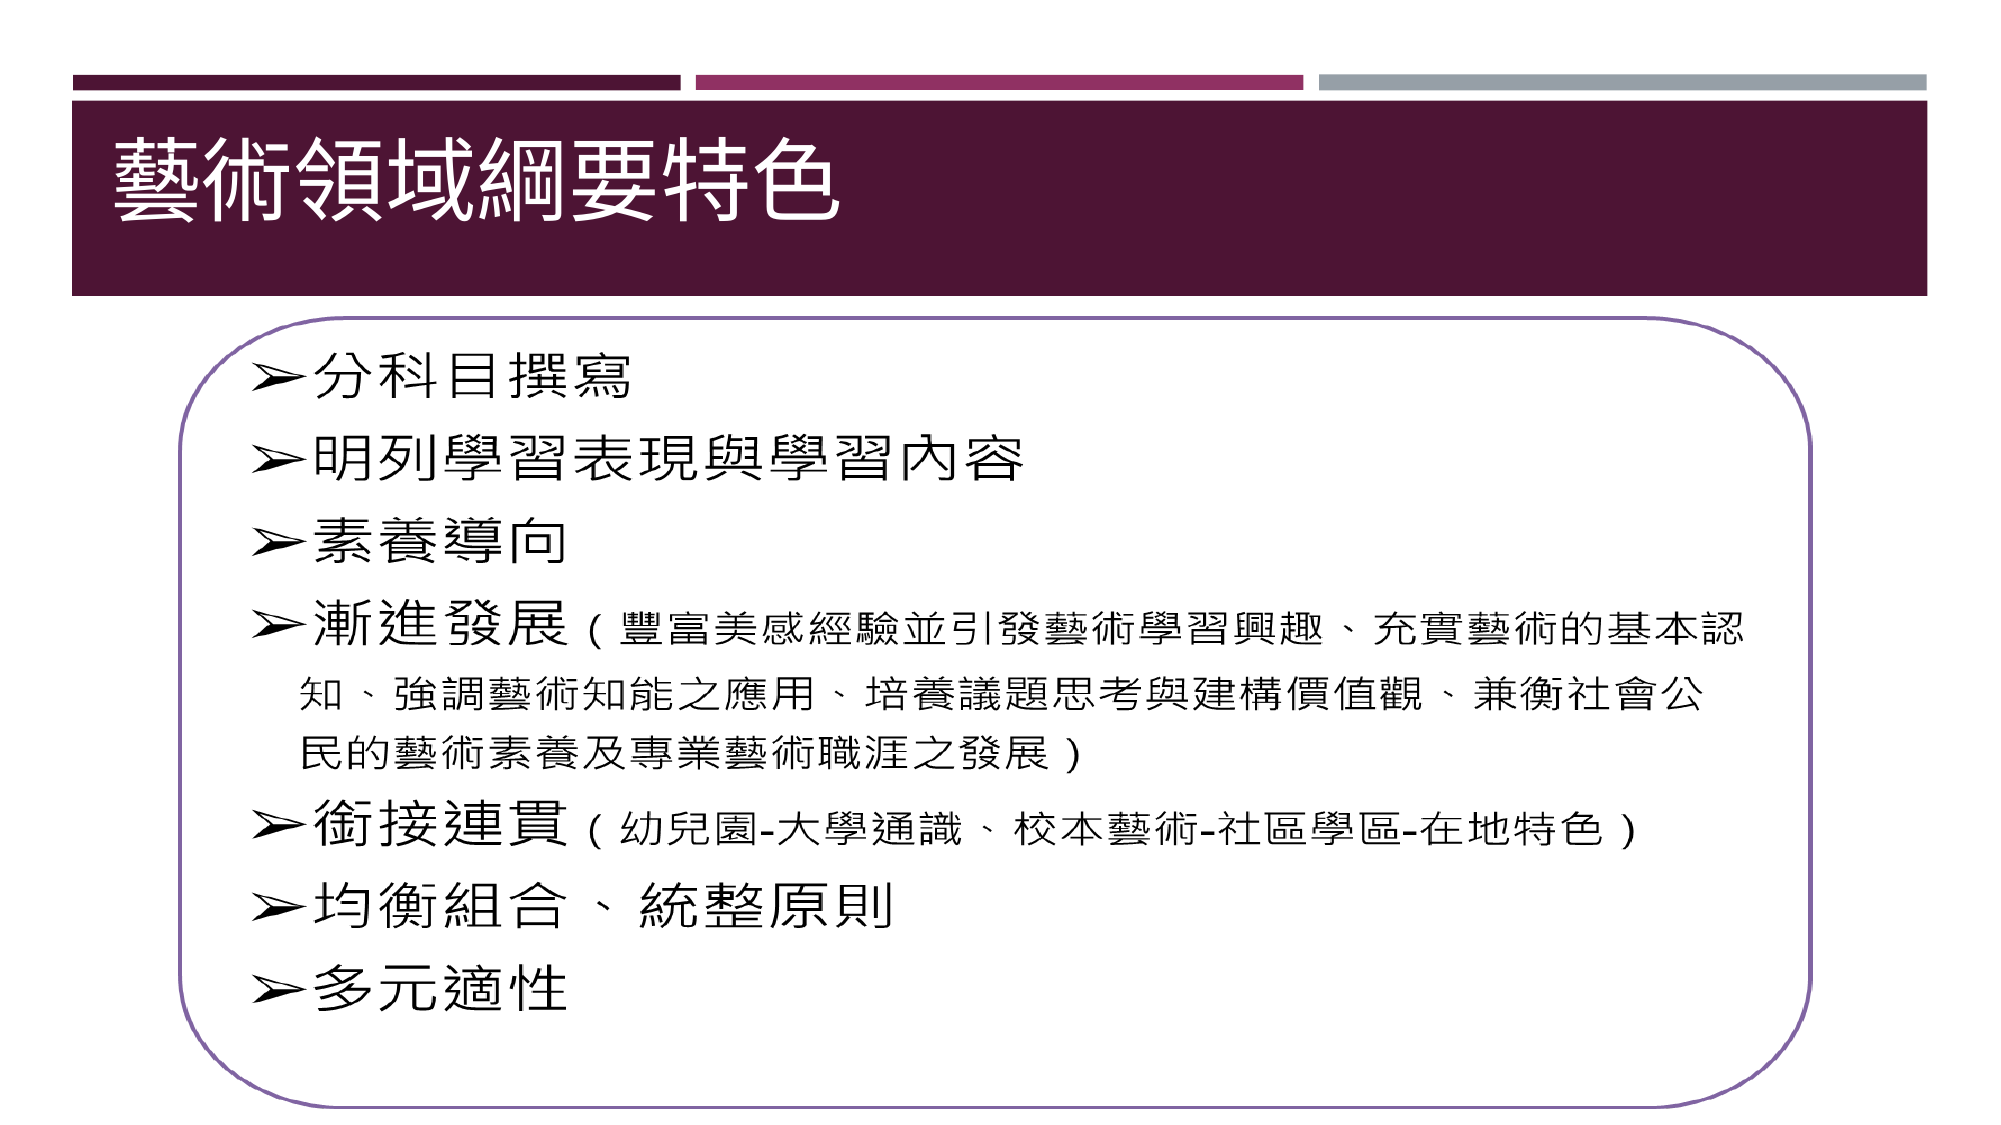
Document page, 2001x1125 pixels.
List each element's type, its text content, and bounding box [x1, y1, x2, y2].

picture [178, 316, 1813, 1109]
title 藝術領域綱要特色 [95, 115, 1905, 282]
